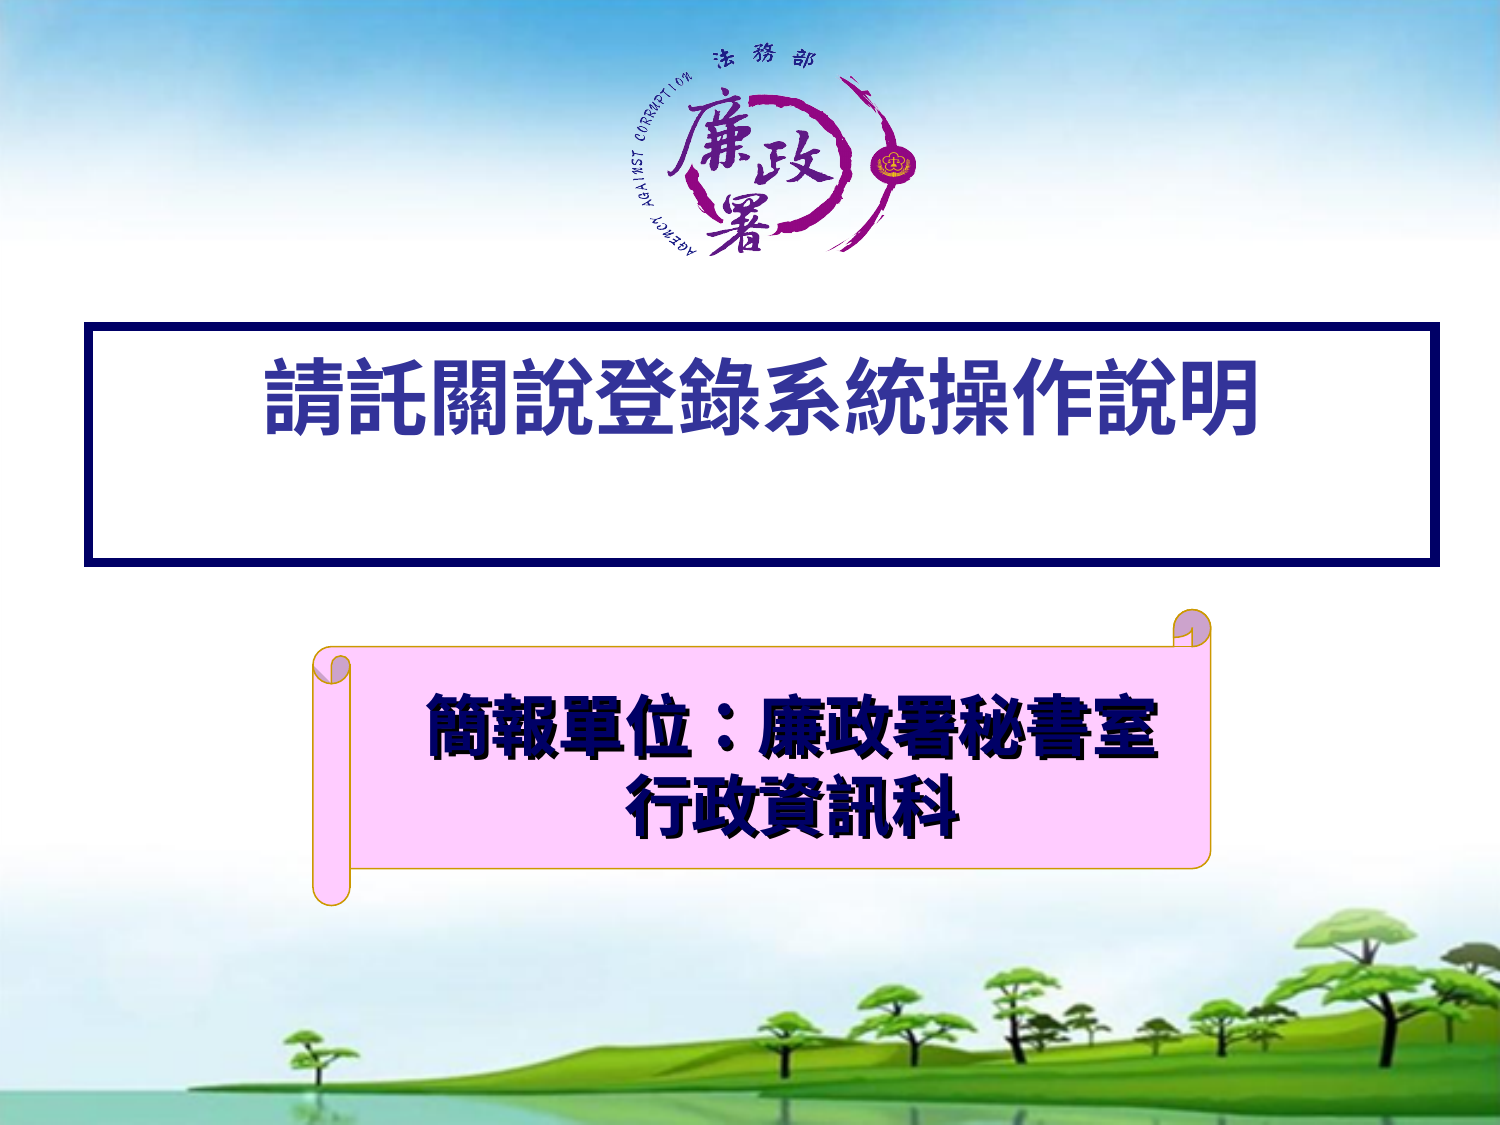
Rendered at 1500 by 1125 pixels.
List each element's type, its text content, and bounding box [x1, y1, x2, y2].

text_box 請託關說登錄系統操作說明 [45, 349, 1478, 539]
text_box [312, 609, 1211, 906]
text_box 簡報單位：廉政署秘書室行政資訊科 [395, 668, 1188, 859]
picture [0, 0, 1500, 1125]
